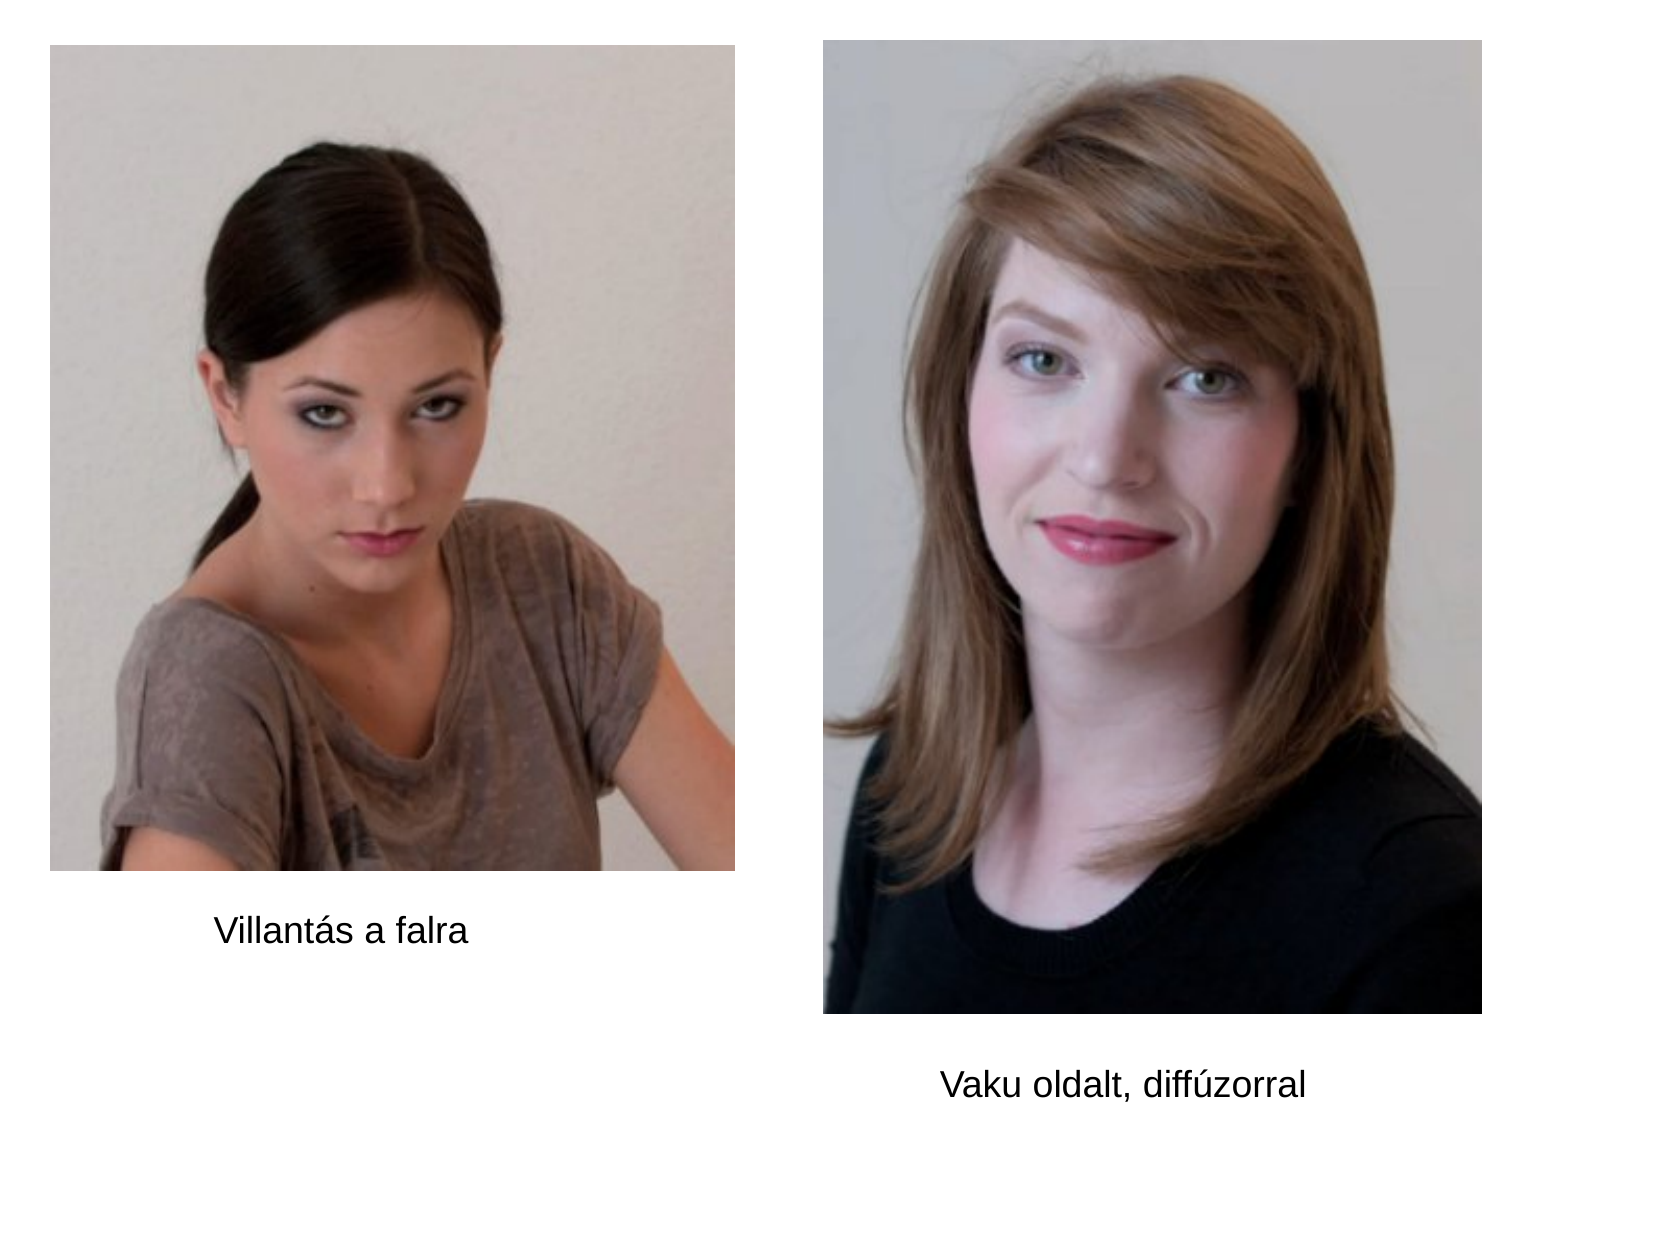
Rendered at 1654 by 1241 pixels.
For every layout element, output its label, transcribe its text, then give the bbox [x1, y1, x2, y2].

text_box Vaku oldalt, diffúzorral [925, 1056, 1322, 1114]
picture [50, 45, 735, 871]
picture [823, 40, 1482, 1014]
text_box Villantás a falra [198, 901, 484, 959]
